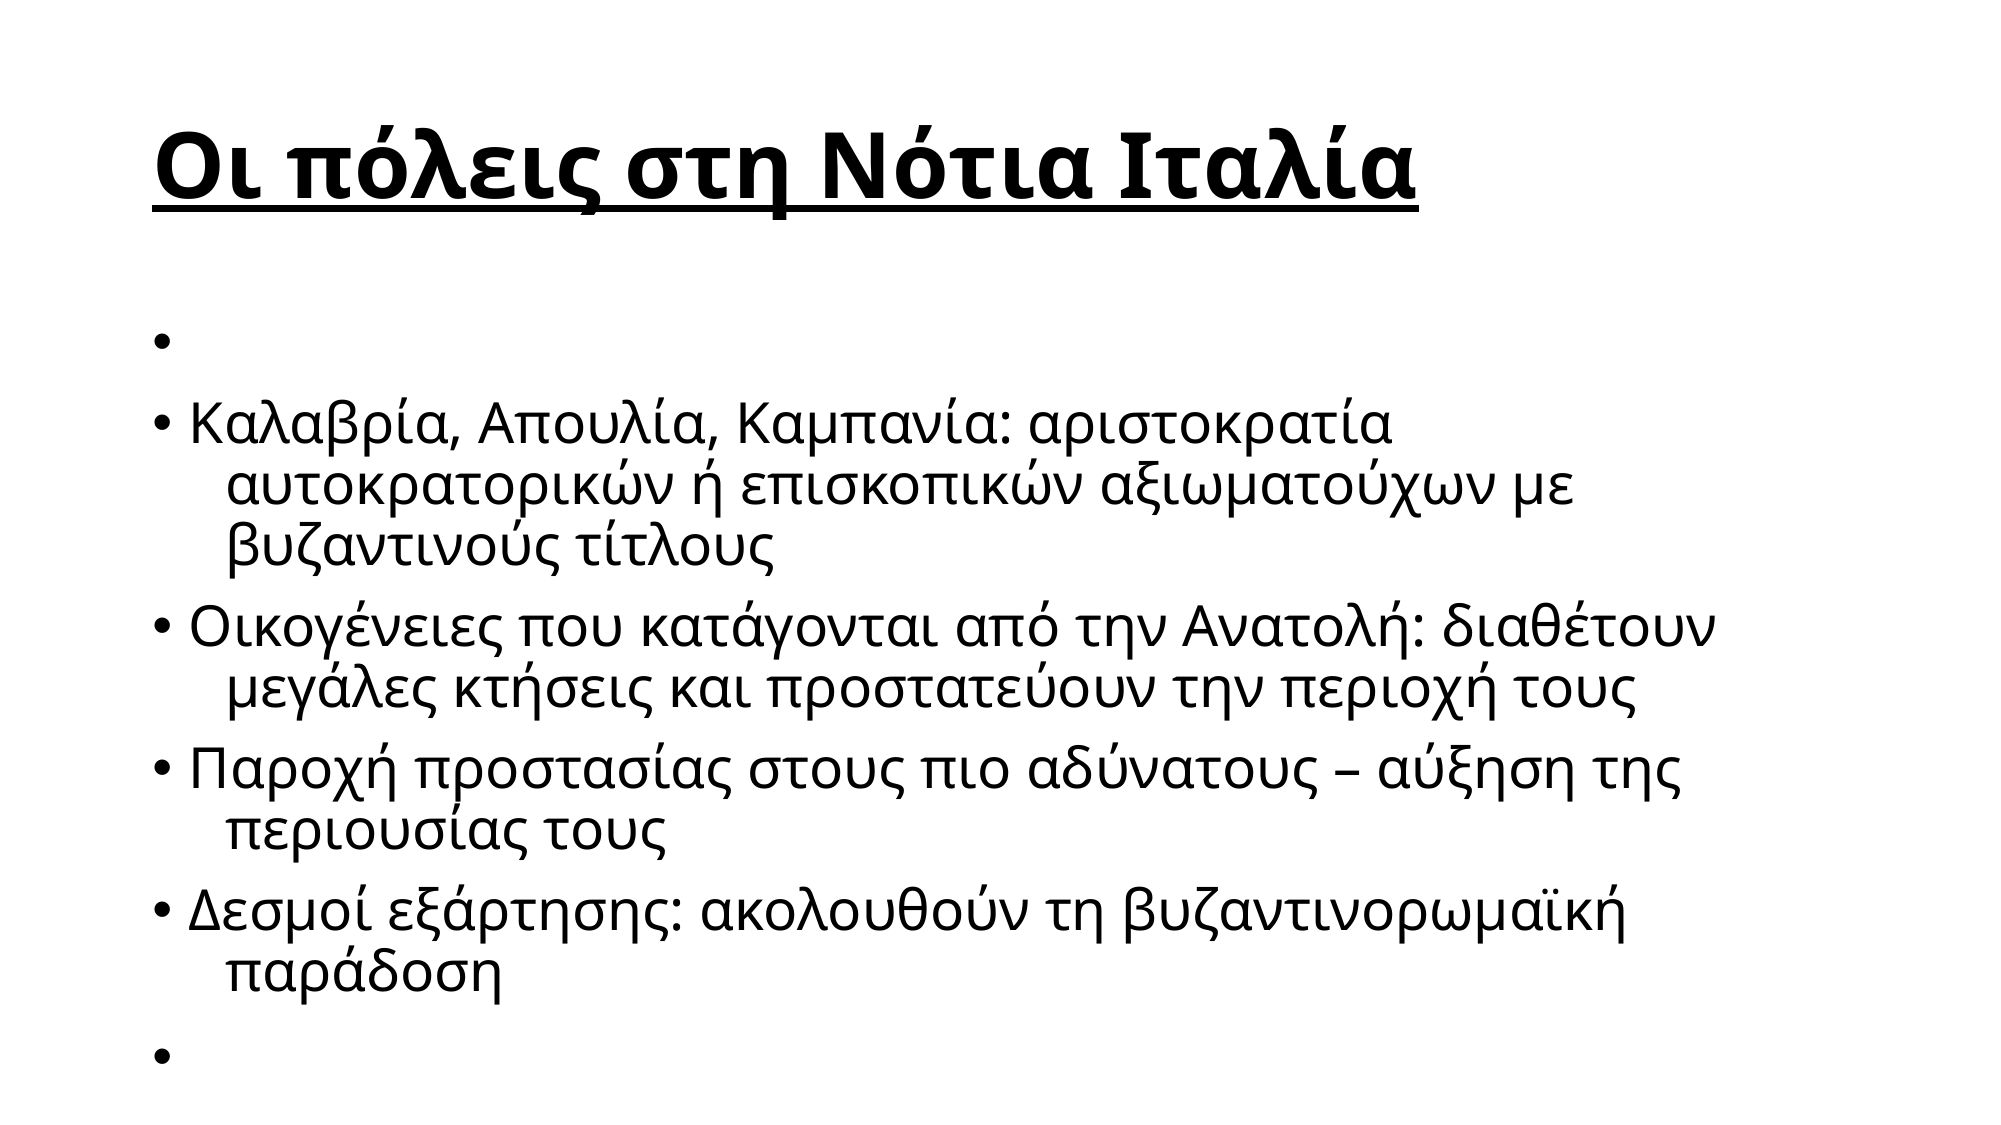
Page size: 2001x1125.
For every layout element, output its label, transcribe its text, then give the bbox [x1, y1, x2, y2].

title Οι πόλεις στη Νότια Ιταλία [137, 59, 1863, 278]
list Καλαβρία, Απουλία, Καμπανία: αριστοκρατία αυτοκρατορικών ή επισκοπικών αξιωματούχων με βυζαντινούς τίτλους Οικογένειες που κατάγονται από την Ανατολή: διαθέτουν μεγάλες κτήσεις και προστατεύουν την περιοχή τους Παροχή προστασίας στους πιο αδύνατους – αύξηση της περιουσίας τους Δεσμοί εξάρτησης: ακολουθούν τη βυζαντινορωμαϊκή παράδοση [137, 299, 1863, 1014]
